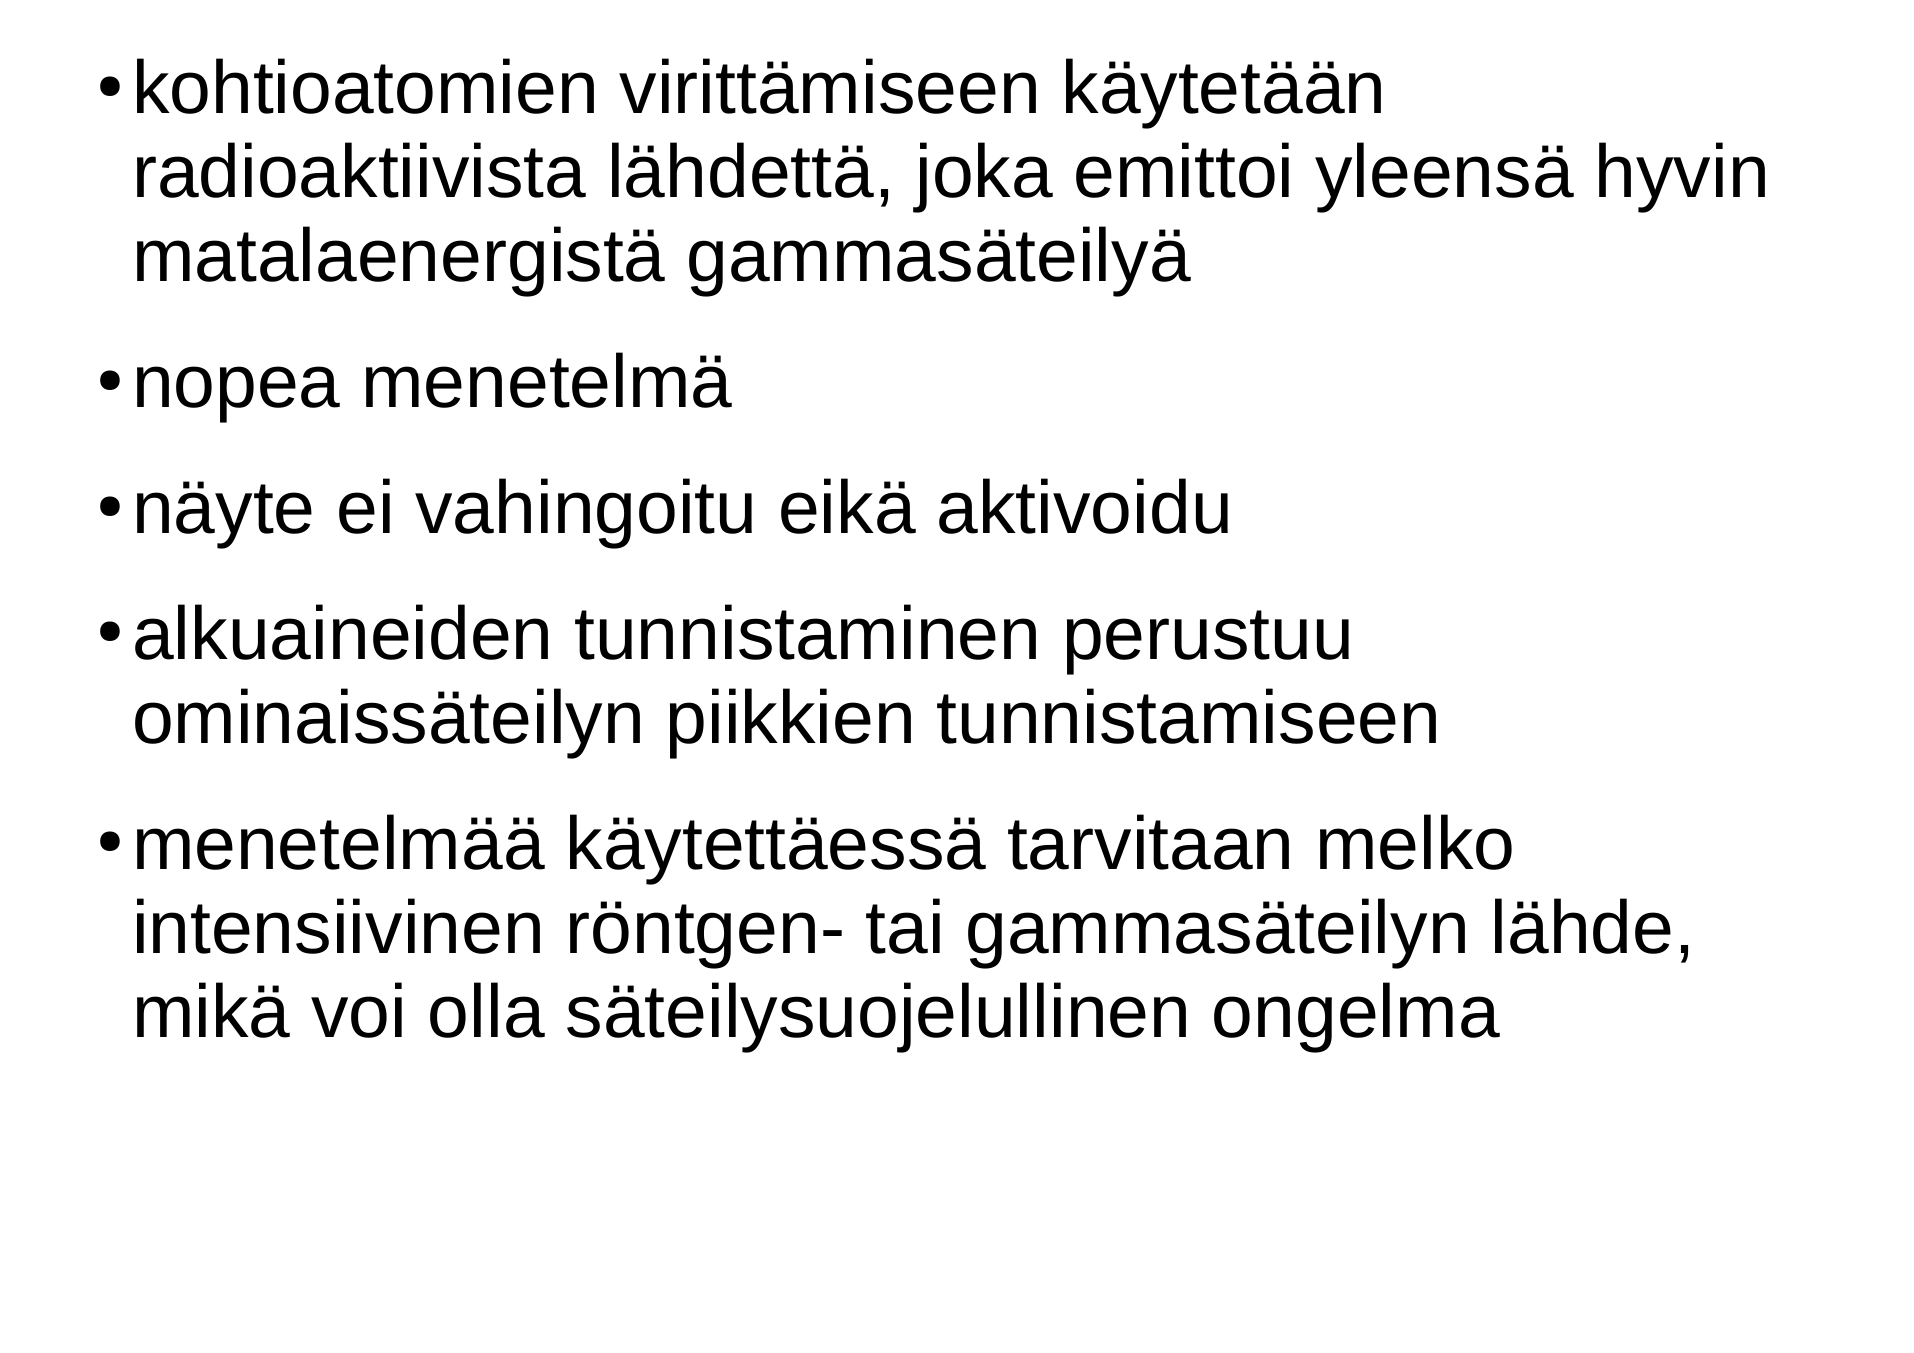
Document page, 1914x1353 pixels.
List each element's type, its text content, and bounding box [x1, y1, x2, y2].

text_box kohtioatomien virittämiseen käytetään radioaktiivista lähdettä, joka emittoi yleensä hyvin matalaenergistä gammasäteilyä nopea menetelmä näyte ei vahingoitu eikä aktivoidu alkuaineiden tunnistaminen perustuu ominaissäteilyn piikkien tunnistamiseen menetelmää käytettäessä tarvitaan melko intensiivinen röntgen- tai gammasäteilyn lähde, mikä voi olla säteilysuojelullinen ongelma [81, 38, 1873, 1336]
